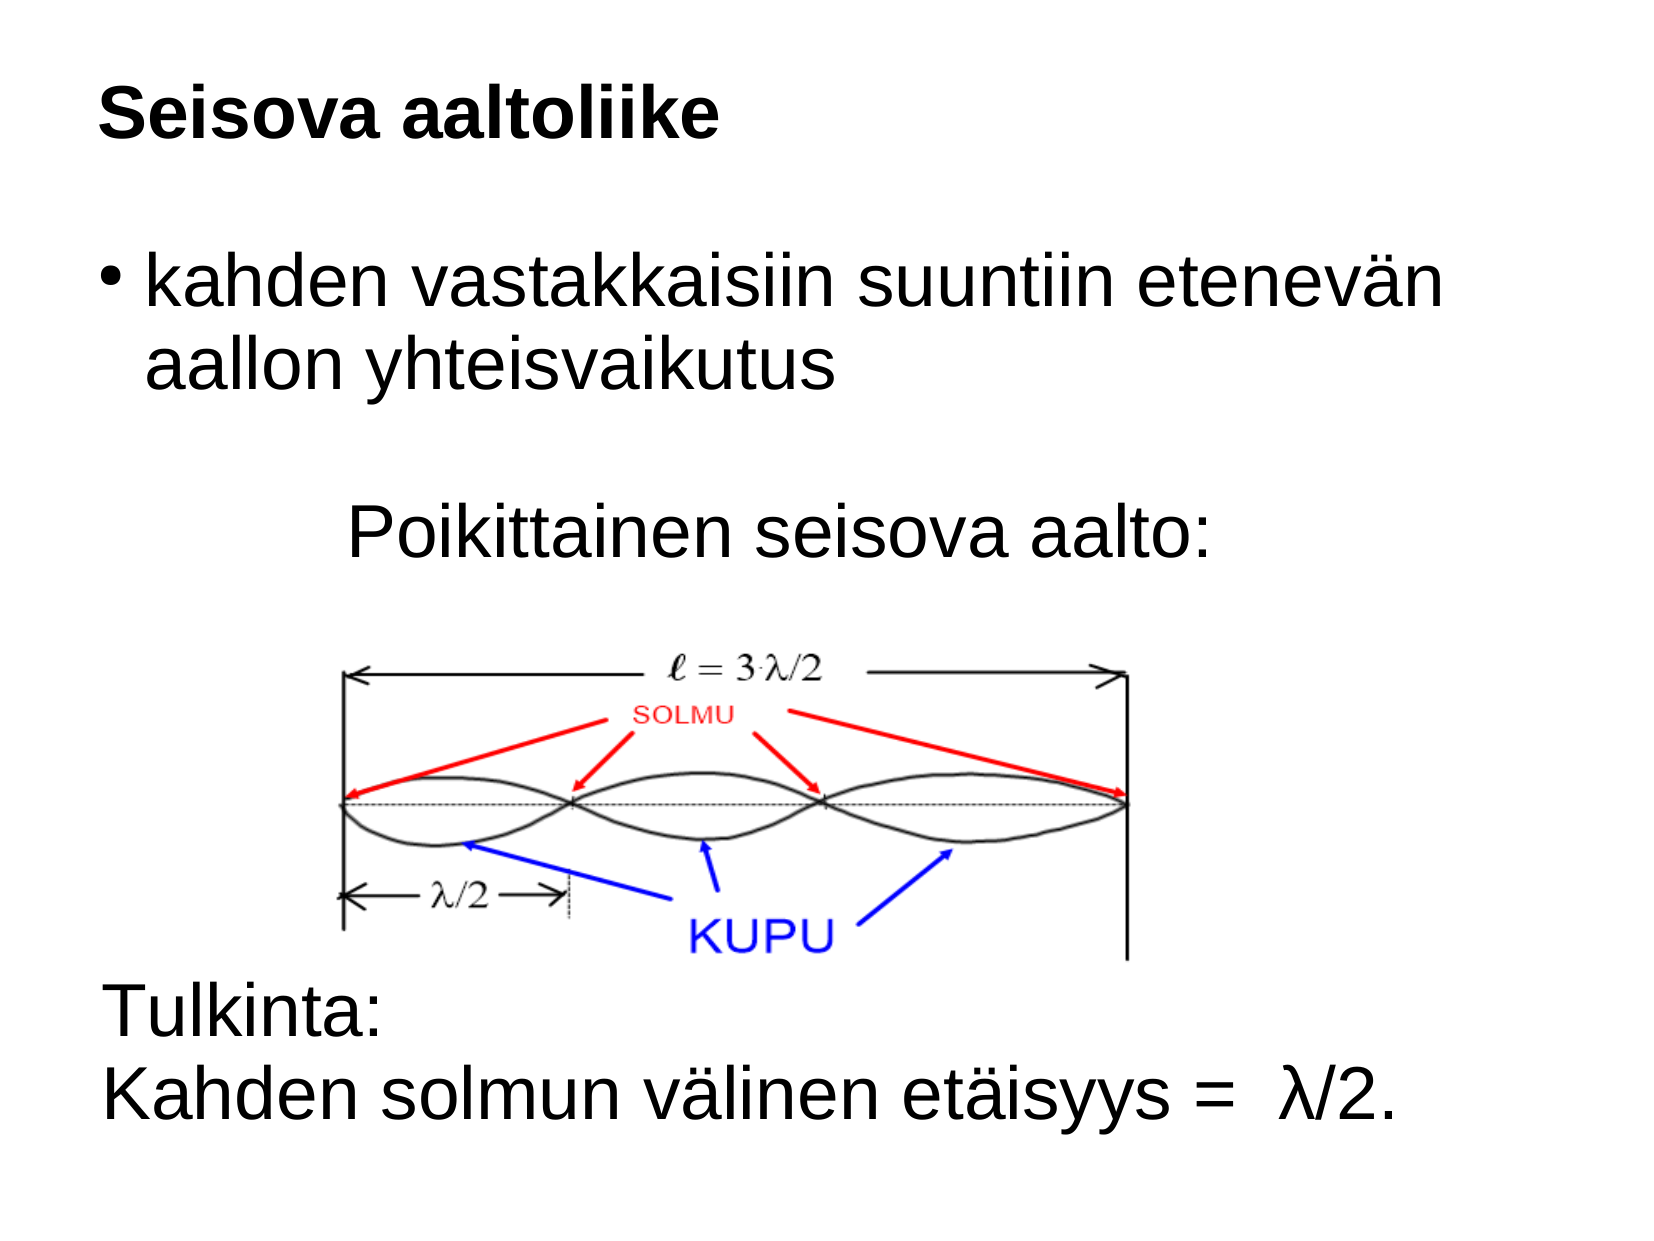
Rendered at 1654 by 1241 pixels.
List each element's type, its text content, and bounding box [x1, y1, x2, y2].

text_box Seisova aaltoliike kahden vastakkaisiin suuntiin etenevän aallon yhteisvaikutus Poikittainen seisova aalto: [82, 59, 1577, 746]
picture [307, 746, 1161, 975]
text_box Tulkinta: Kahden solmun välinen etäisyys = λ/2. [86, 956, 1548, 1150]
